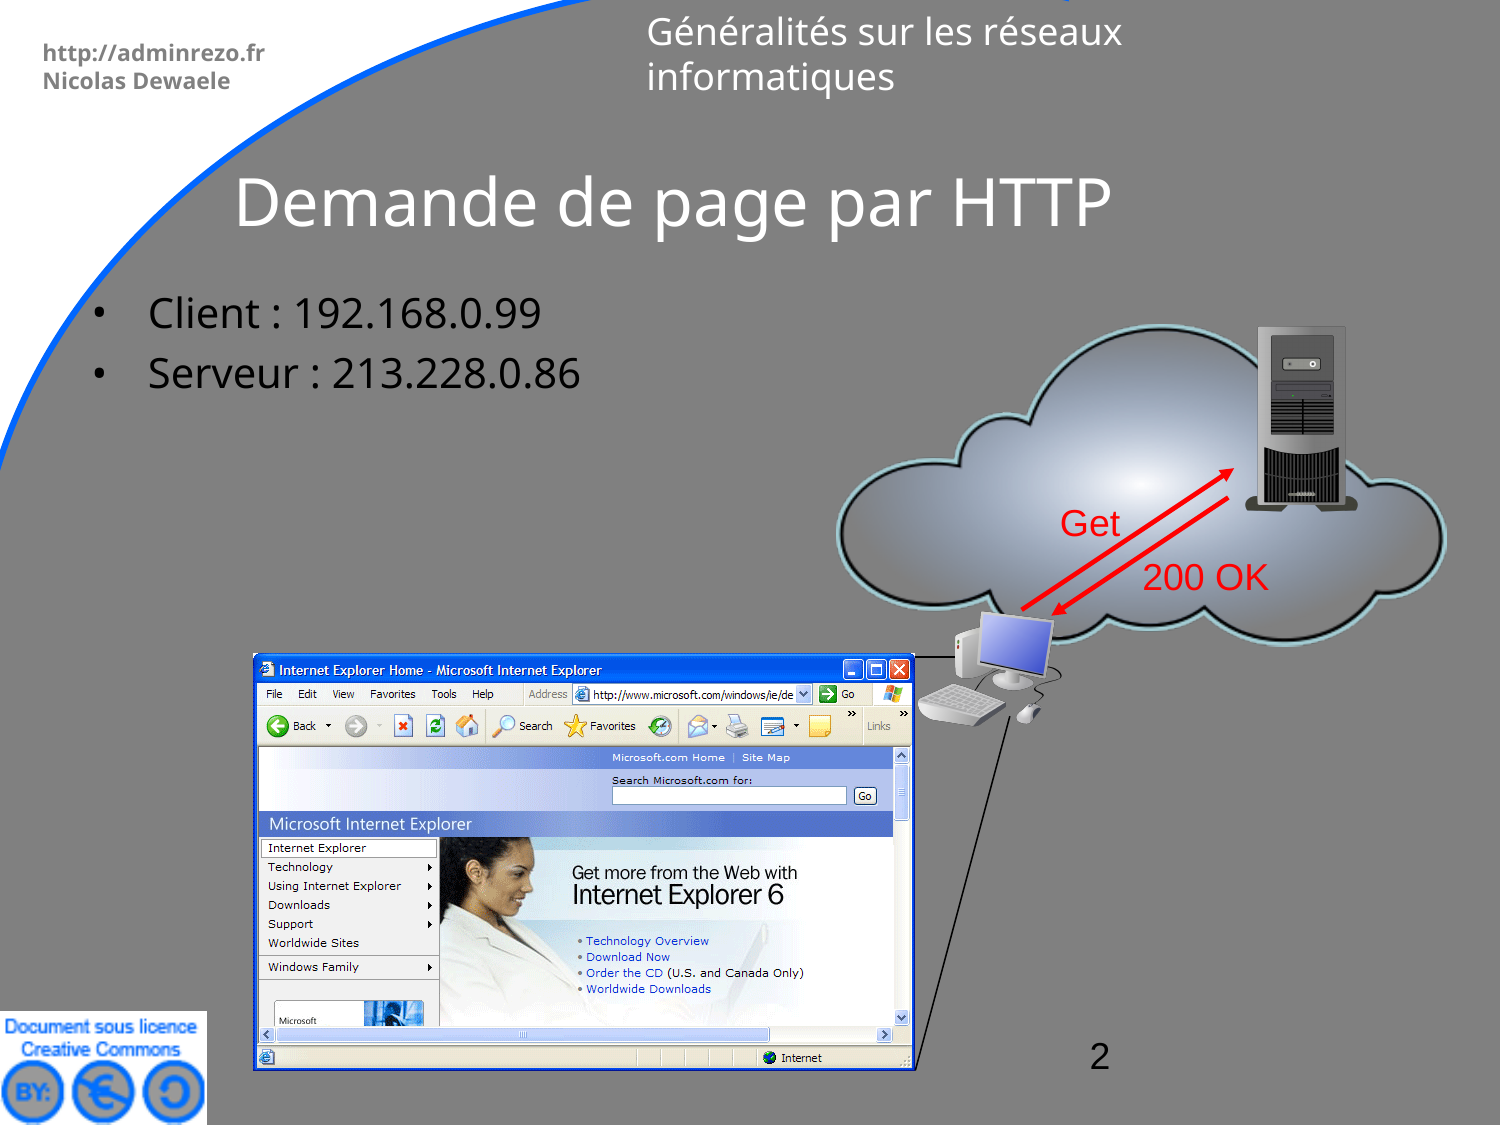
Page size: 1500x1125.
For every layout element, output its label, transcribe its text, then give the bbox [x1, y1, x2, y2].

text_box 200 OK [1127, 544, 1317, 606]
picture [0, 1011, 207, 1125]
picture [253, 324, 1447, 1071]
list Client : 192.168.0.99 Serveur : 213.228.0.86 [76, 278, 1473, 409]
title Demande de page par HTTP [218, 148, 1500, 251]
text_box Get [1045, 491, 1152, 553]
